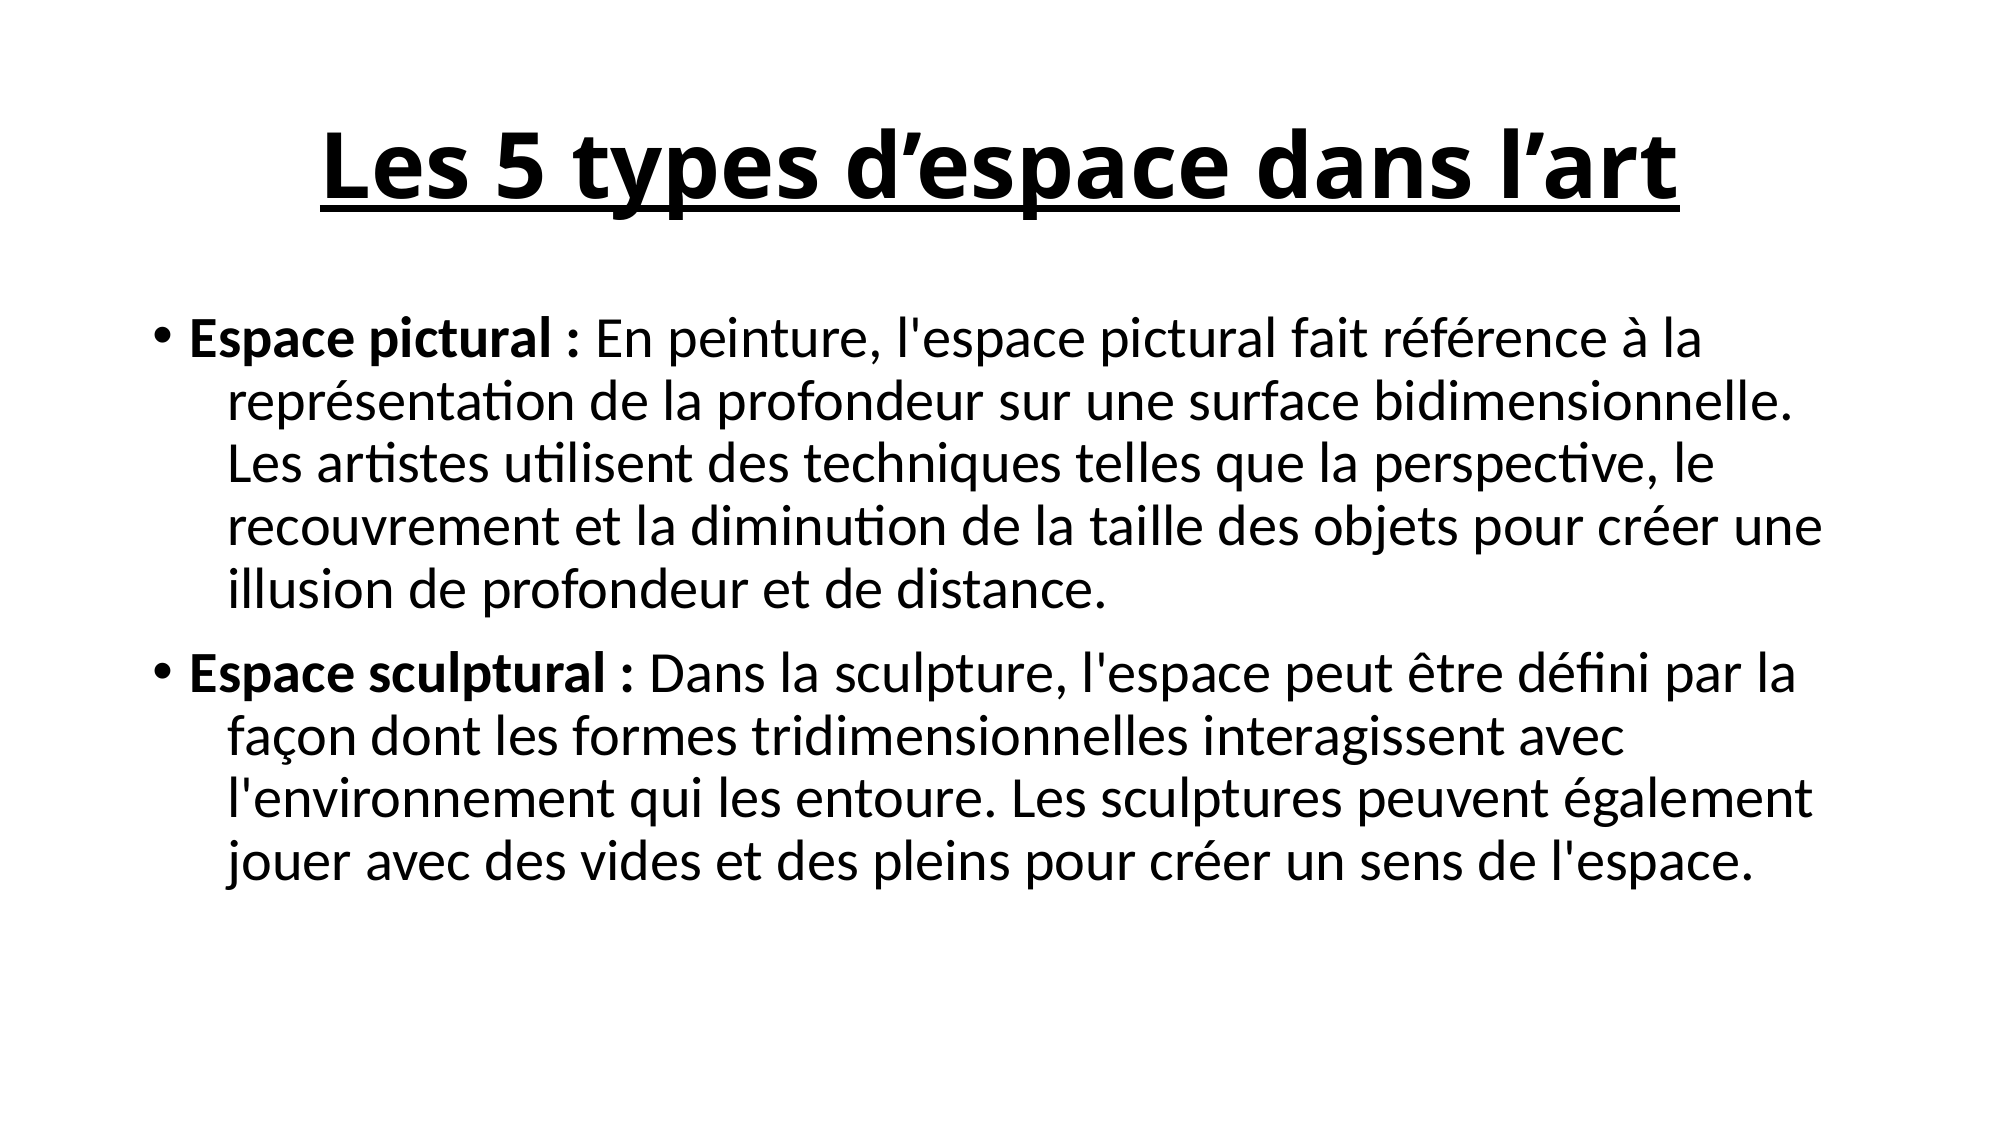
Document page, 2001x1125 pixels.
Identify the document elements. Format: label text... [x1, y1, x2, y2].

title Les 5 types d’espace dans l’art [137, 59, 1863, 278]
list Espace pictural : En peinture, l'espace pictural fait référence à la représentation de la profondeur sur une surface bidimensionnelle. Les artistes utilisent des techniques telles que la perspective, le recouvrement et la diminution de la taille des objets pour créer une illusion de profondeur et de distance. Espace sculptural : Dans la sculpture, l'espace peut être défini par la façon dont les formes tridimensionnelles interagissent avec l'environnement qui les entoure. Les sculptures peuvent également jouer avec des vides et des pleins pour créer un sens de l'espace. [137, 299, 1863, 1014]
